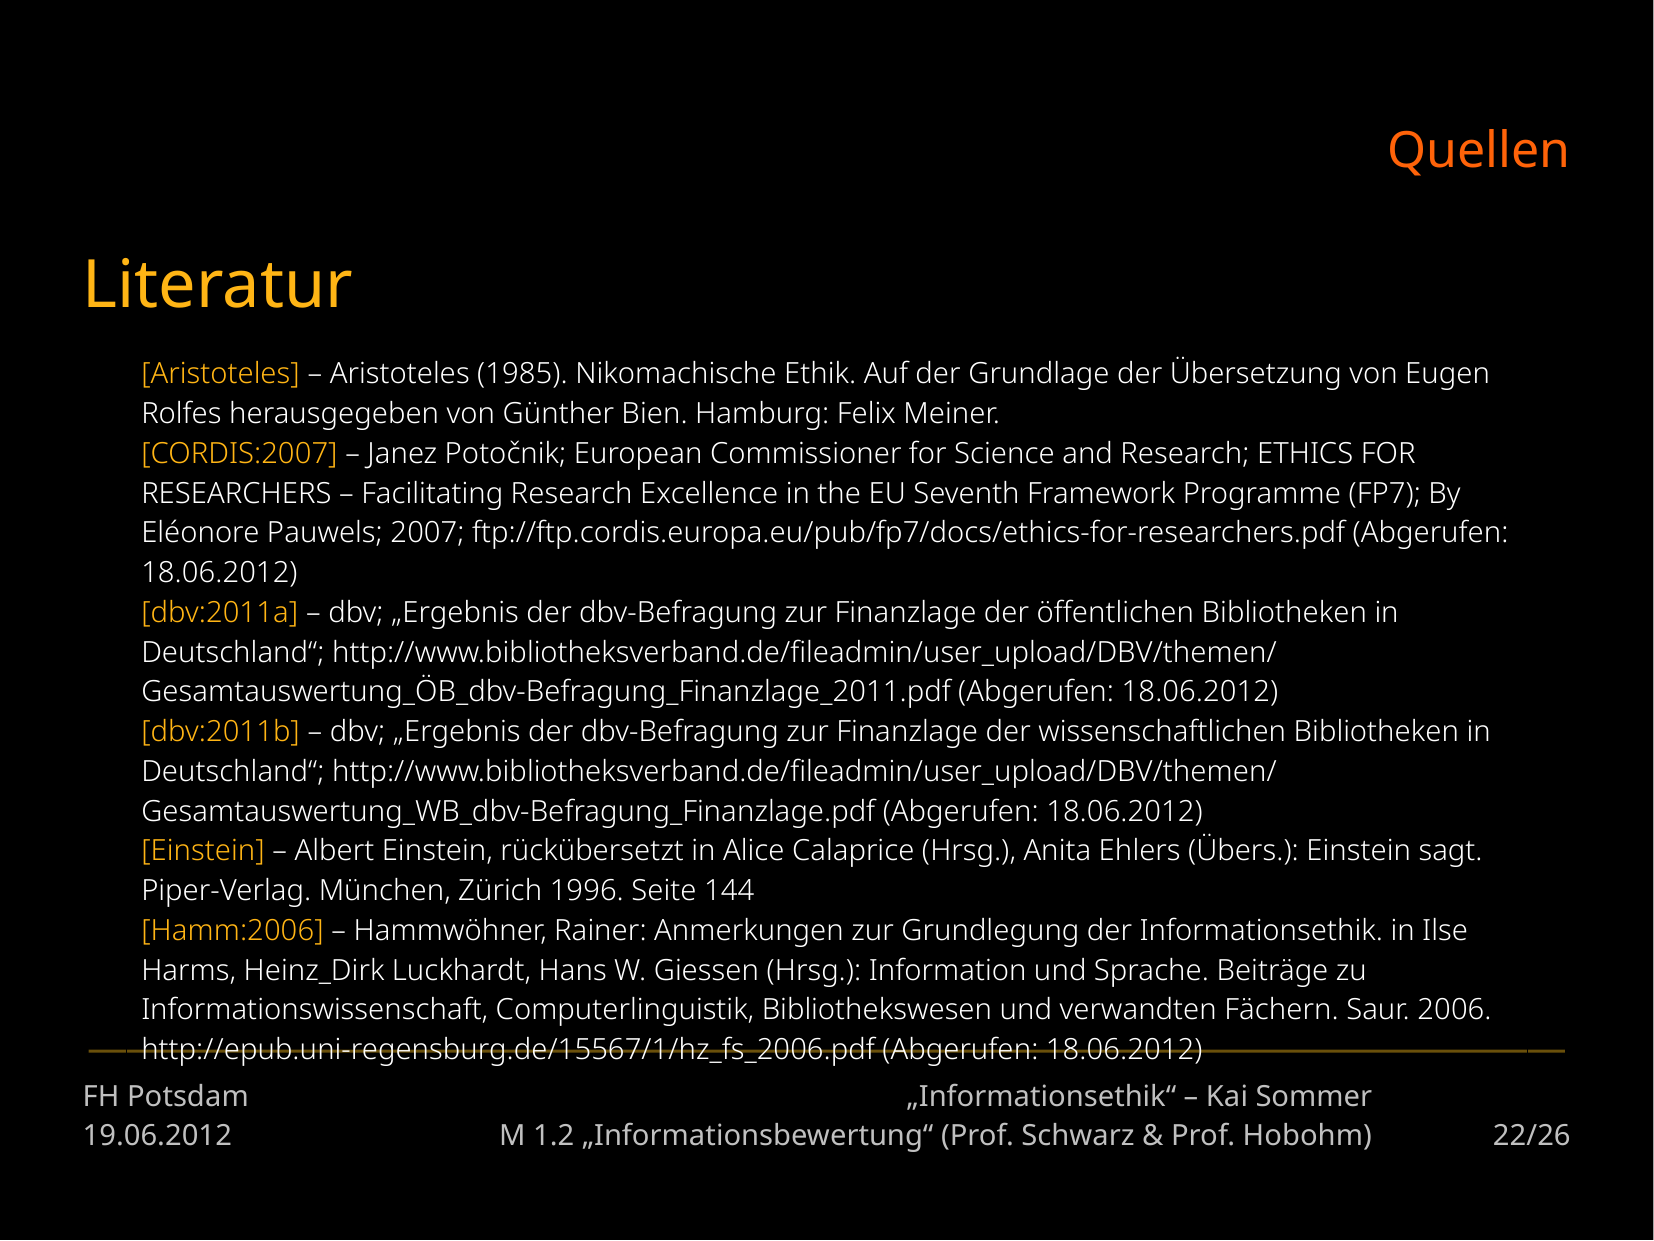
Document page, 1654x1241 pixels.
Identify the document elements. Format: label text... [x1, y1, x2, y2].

text_box [Aristoteles] – Aristoteles (1985). Nikomachische Ethik. Auf der Grundlage der Übersetzung von Eugen Rolfes herausgegeben von Günther Bien. Hamburg: Felix Meiner. [CORDIS:2007] – Janez Potočnik; European Commissioner for Science and Research; ETHICS FOR RESEARCHERS – Facilitating Research Excellence in the EU Seventh Framework Programme (FP7); By Eléonore Pauwels; 2007; ftp://ftp.cordis.europa.eu/pub/fp7/docs/ethics-for-researchers.pdf (Abgerufen: 18.06.2012) [dbv:2011a] – dbv; „Ergebnis der dbv-Befragung zur Finanzlage der öffentlichen Bibliotheken in Deutschland“; http://www.bibliotheksverband.de/fileadmin/user_upload/DBV/themen/Gesamtauswertung_ÖB_dbv-Befragung_Finanzlage_2011.pdf (Abgerufen: 18.06.2012) [dbv:2011b] – dbv; „Ergebnis der dbv-Befragung zur Finanzlage der wissenschaftlichen Bibliotheken in Deutschland“; http://www.bibliotheksverband.de/fileadmin/user_upload/DBV/themen/Gesamtauswertung_WB_dbv-Befragung_Finanzlage.pdf (Abgerufen: 18.06.2012) [Einstein] – Albert Einstein, rückübersetzt in Alice Calaprice (Hrsg.), Anita Ehlers (Übers.): Einstein sagt. Piper-Verlag. München, Zürich 1996. Seite 144 [Hamm:2006] – Hammwöhner, Rainer: Anmerkungen zur Grundlegung der Informationsethik. in Ilse Harms, Heinz_Dirk Luckhardt, Hans W. Giessen (Hrsg.): Information und Sprache. Beiträge zu Informationswissenschaft, Computerlinguistik, Bibliothekswesen und verwandten Fächern. Saur. 2006. http://epub.uni-regensburg.de/15567/1/hz_fs_2006.pdf (Abgerufen: 18.06.2012) [126, 345, 1528, 1016]
title Quellen [82, 88, 1571, 207]
list Literatur [82, 236, 1571, 1109]
